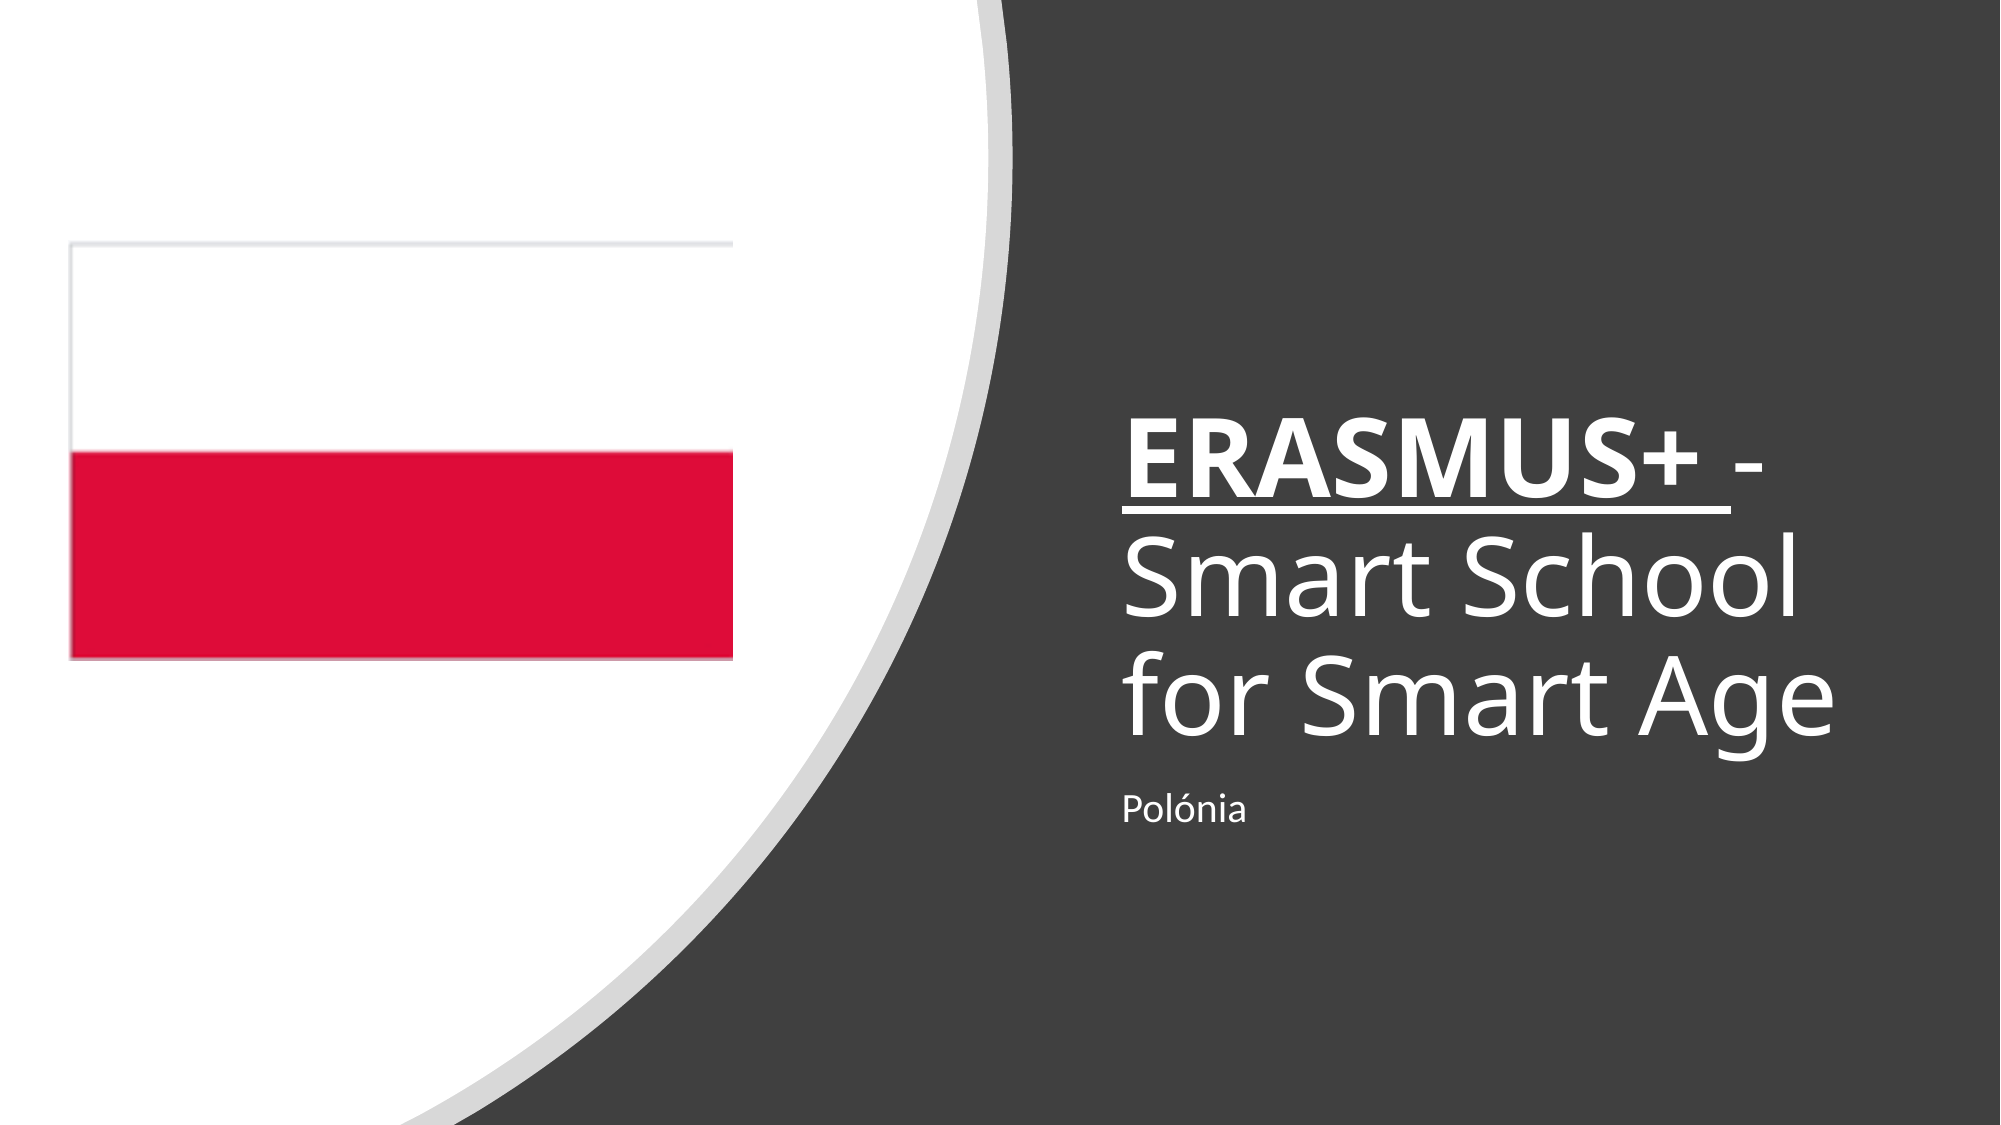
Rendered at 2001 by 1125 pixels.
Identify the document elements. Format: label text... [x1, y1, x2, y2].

subtitle Polónia [1106, 779, 1869, 968]
title ERASMUS+ - Smart School for Smart Age [1106, 292, 1869, 767]
text_box [0, 0, 2000, 1125]
picture [68, 240, 733, 661]
